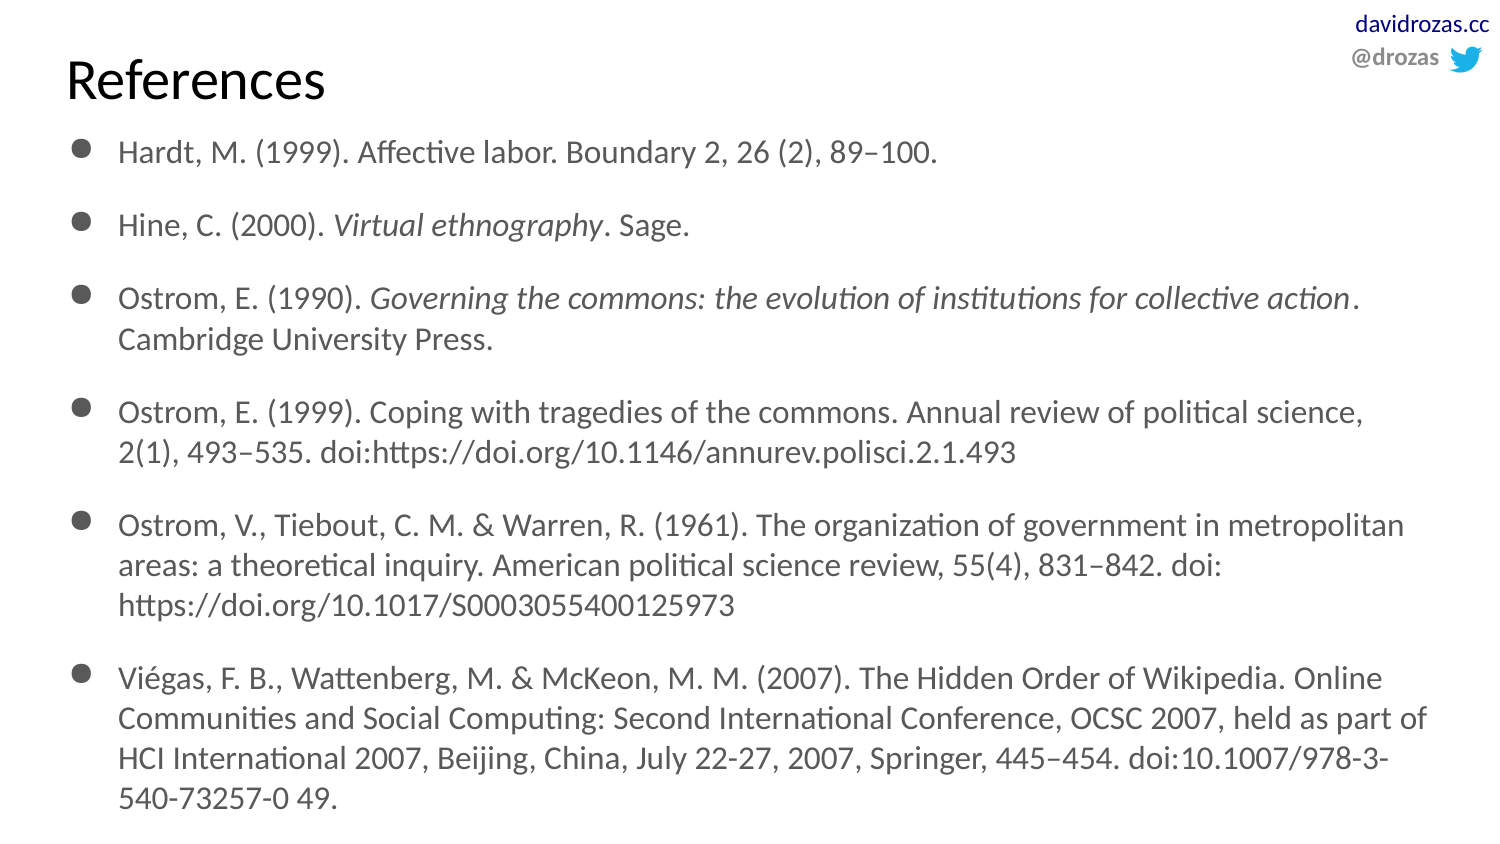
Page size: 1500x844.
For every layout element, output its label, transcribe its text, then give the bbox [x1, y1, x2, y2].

picture [1449, 46, 1489, 82]
title References [51, 25, 1449, 120]
list Hardt, M. (1999). Affective labor. Boundary 2, 26 (2), 89–100. Hine, C. (2000). Virtual ethnography. Sage. Ostrom, E. (1990). Governing the commons: the evolution of institutions for collective action. Cambridge University Press. Ostrom, E. (1999). Coping with tragedies of the commons. Annual review of political science, 2(1), 493–535. doi:https://doi.org/10.1146/annurev.polisci.2.1.493 Ostrom, V., Tiebout, C. M. & Warren, R. (1961). The organization of government in metropolitan areas: a theoretical inquiry. American political science review, 55(4), 831–842. doi:https://doi.org/10.1017/S0003055400125973 Viégas, F. B., Wattenberg, M. & McKeon, M. M. (2007). The Hidden Order of Wikipedia. Online Communities and Social Computing: Second International Conference, OCSC 2007, held as part of HCI International 2007, Beijing, China, July 22-27, 2007, Springer, 445–454. doi:10.1007/978-3-540-73257-0 49. [28, 41, 1449, 603]
text_box davidrozas.cc [1340, 5, 1500, 46]
